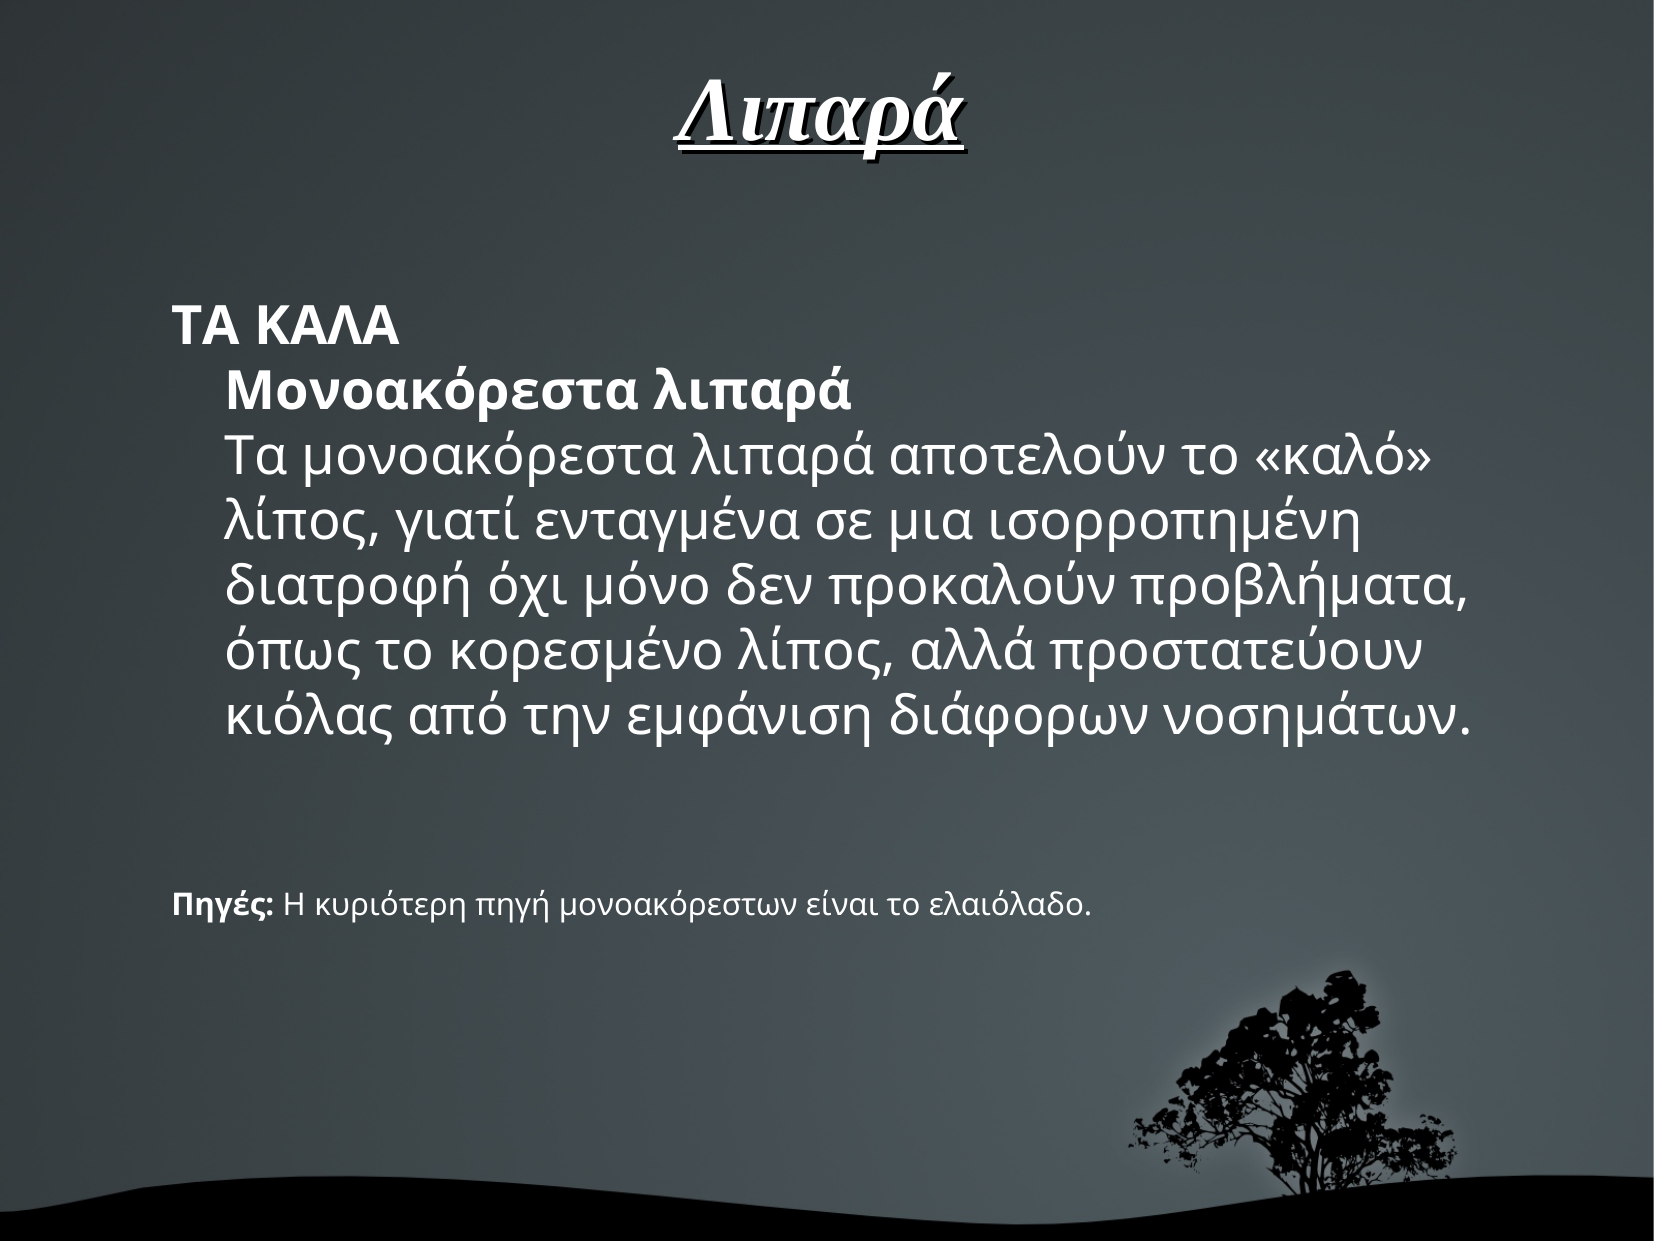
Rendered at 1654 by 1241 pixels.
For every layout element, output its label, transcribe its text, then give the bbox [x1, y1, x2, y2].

list ΤΑ ΚΑΛΑ Μονοακόρεστα λιπαρά Τα μονοακόρεστα λιπαρά αποτελούν το «καλό» λίπος, γιατί ενταγμένα σε μια ισορροπημένη διατροφή όχι μόνο δεν προκαλούν προβλήματα, όπως το κορεσμένο λίπος, αλλά προστατεύουν κιόλας από την εμφάνιση διάφορων νοσημάτων. Πηγές: Η κυριότερη πηγή μονοακόρεστων είναι το ελαιόλαδο. [82, 290, 1571, 1094]
title Λιπαρά [76, 7, 1565, 200]
picture [0, 0, 1654, 1241]
